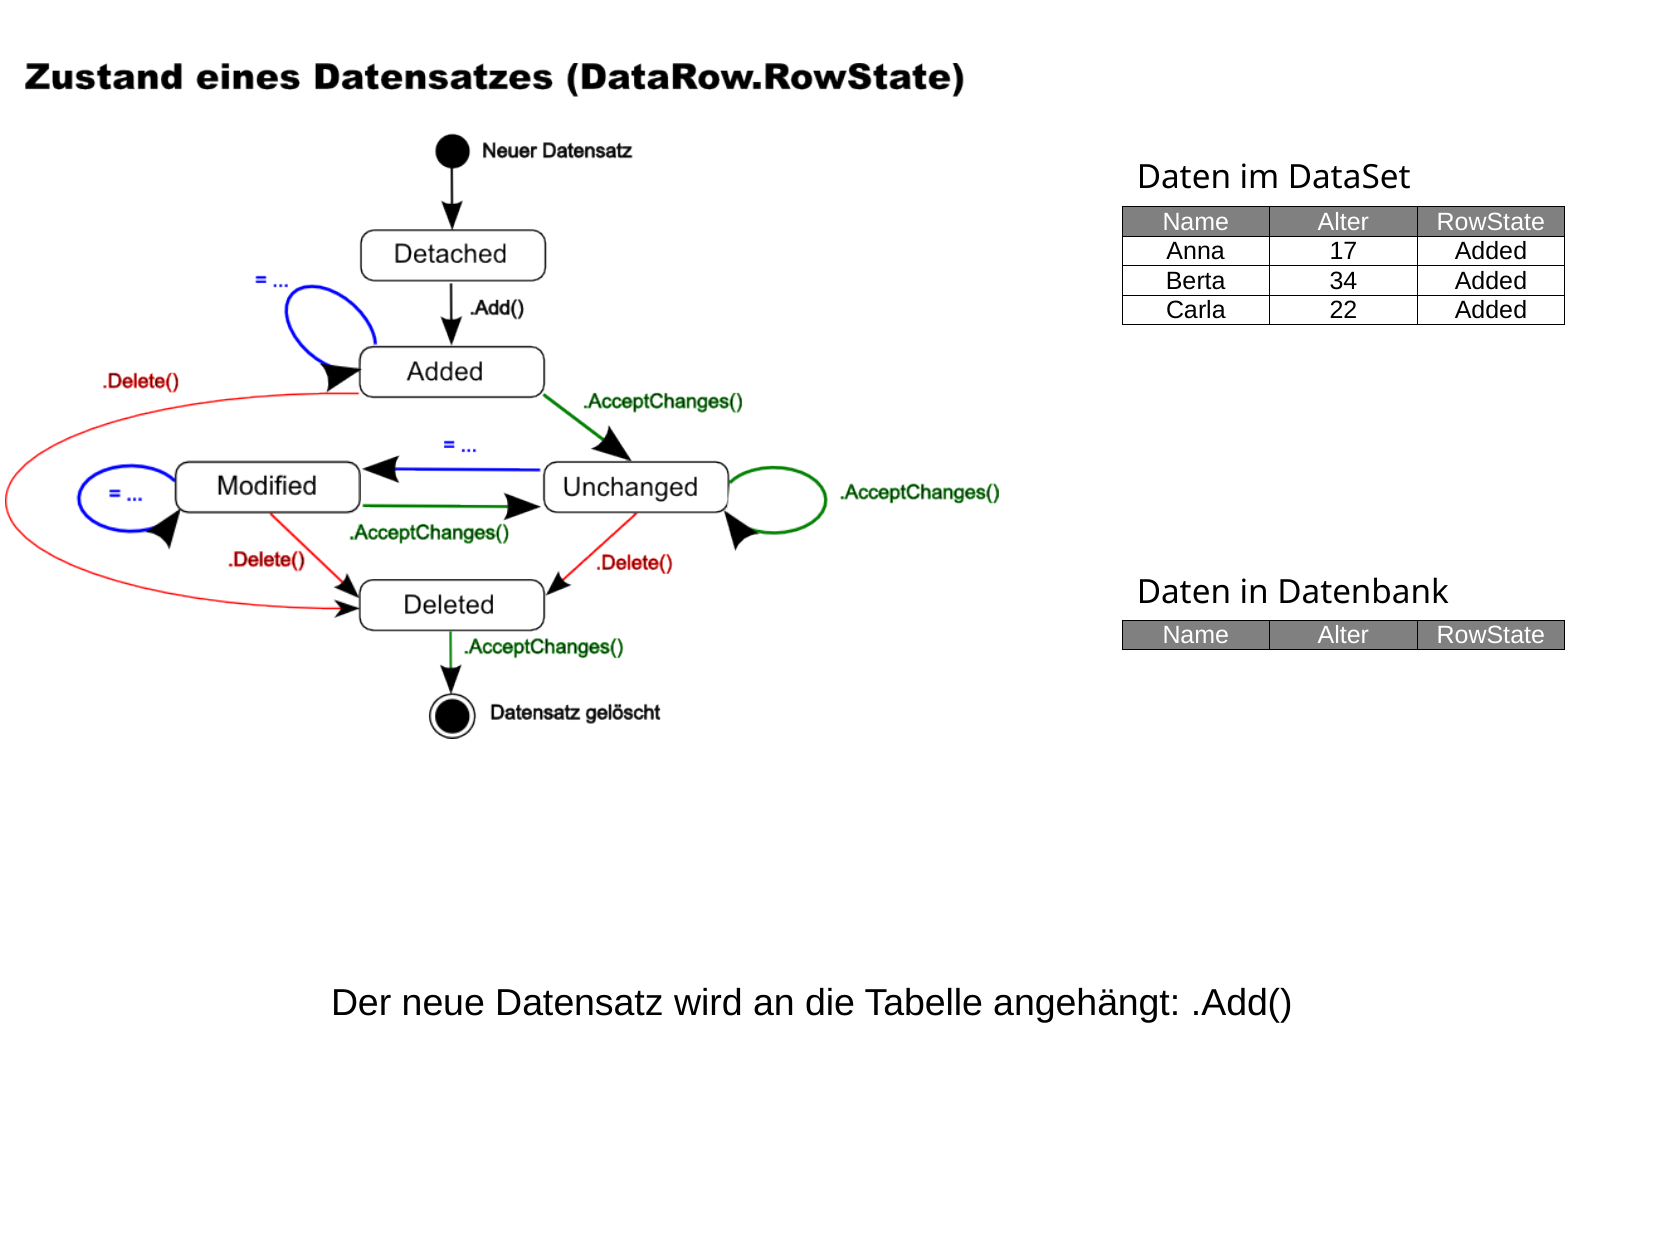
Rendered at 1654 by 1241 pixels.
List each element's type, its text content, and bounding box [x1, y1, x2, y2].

text_box Berta [1122, 266, 1269, 295]
text_box Added [1417, 295, 1565, 325]
text_box Added [1417, 236, 1565, 266]
picture [5, 63, 999, 739]
text_box Name [1122, 620, 1269, 650]
text_box Alter [1269, 206, 1418, 236]
text_box Name [1122, 206, 1269, 236]
text_box 17 [1269, 236, 1417, 266]
text_box Carla [1122, 295, 1269, 325]
text_box Added [1417, 266, 1565, 295]
text_box Anna [1122, 236, 1269, 266]
text_box 22 [1269, 295, 1417, 325]
text_box 34 [1269, 266, 1417, 295]
text_box Daten in Datenbank [1122, 561, 1595, 623]
text_box Der neue Datensatz wird an die Tabelle angehängt: .Add() [59, 974, 1565, 1032]
text_box Alter [1269, 620, 1418, 650]
text_box RowState [1418, 620, 1565, 650]
text_box Daten im DataSet [1122, 145, 1536, 206]
text_box RowState [1418, 206, 1565, 236]
